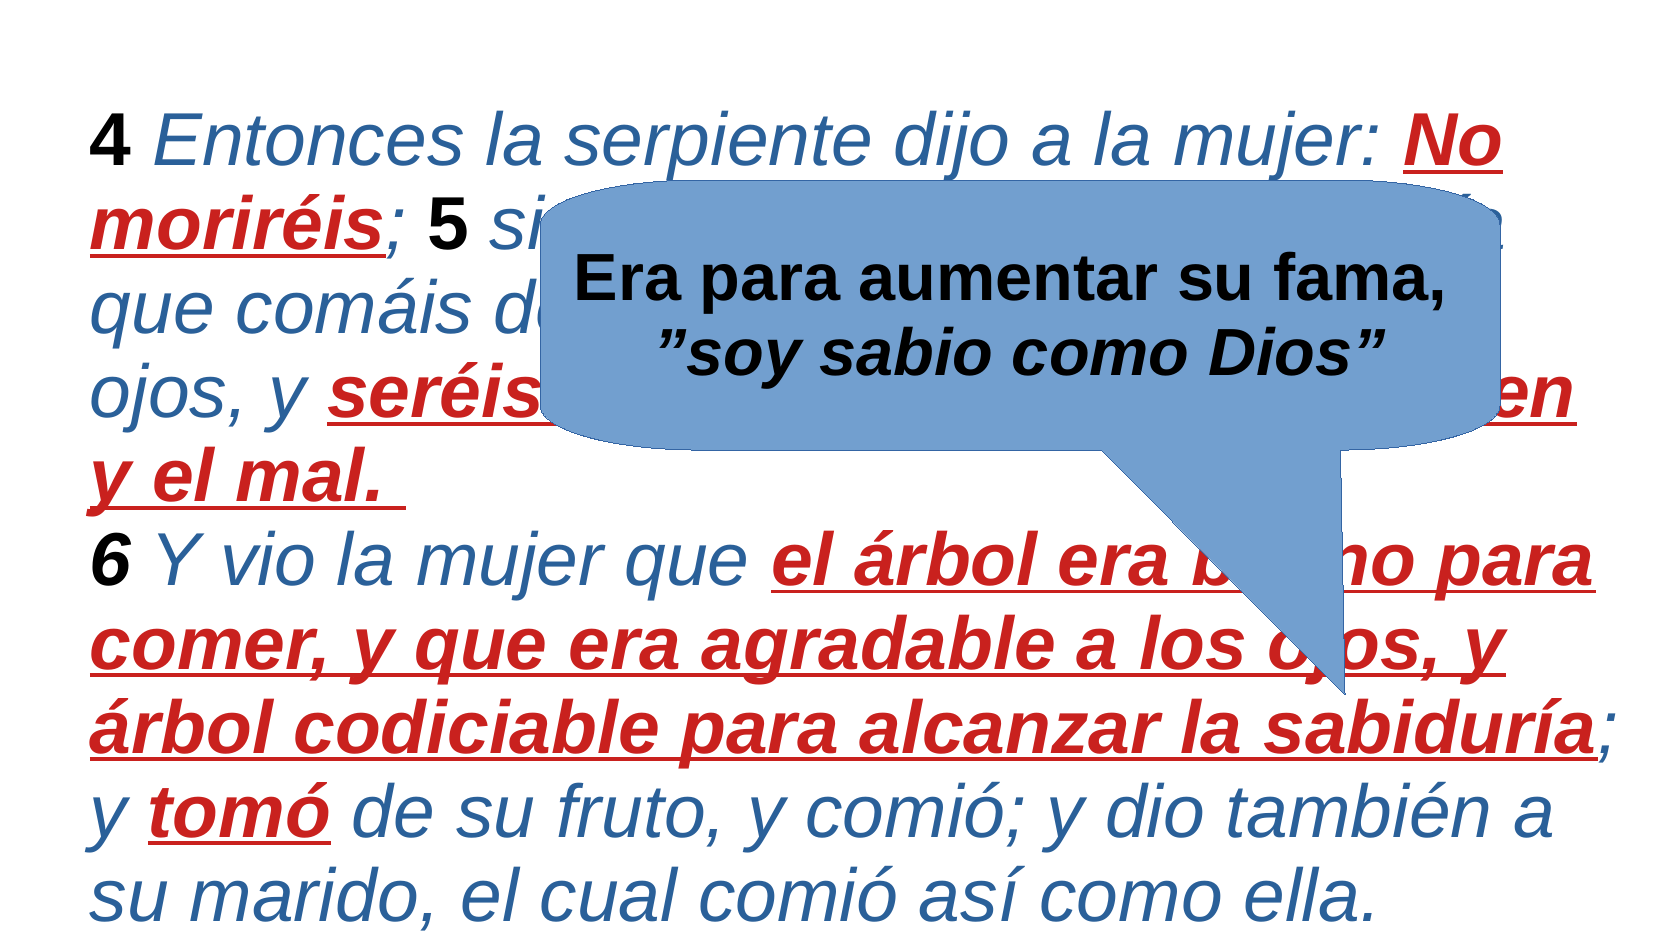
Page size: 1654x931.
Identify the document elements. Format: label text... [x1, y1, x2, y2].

text_box Era para aumentar su fama, ”soy sabio como Dios” [540, 180, 1501, 695]
text_box 4 Entonces la serpiente dijo a la mujer: No moriréis; 5 sino que sabe Dios que el día que comáis de él, serán abiertos vuestros ojos, y seréis como Dios, sabiendo el bien y el mal. 6 Y vio la mujer que el árbol era bueno para comer, y que era agradable a los ojos, y árbol codiciable para alcanzar la sabiduría; y tomó de su fruto, y comió; y dio también a su marido, el cual comió así como ella. [75, 90, 1636, 931]
